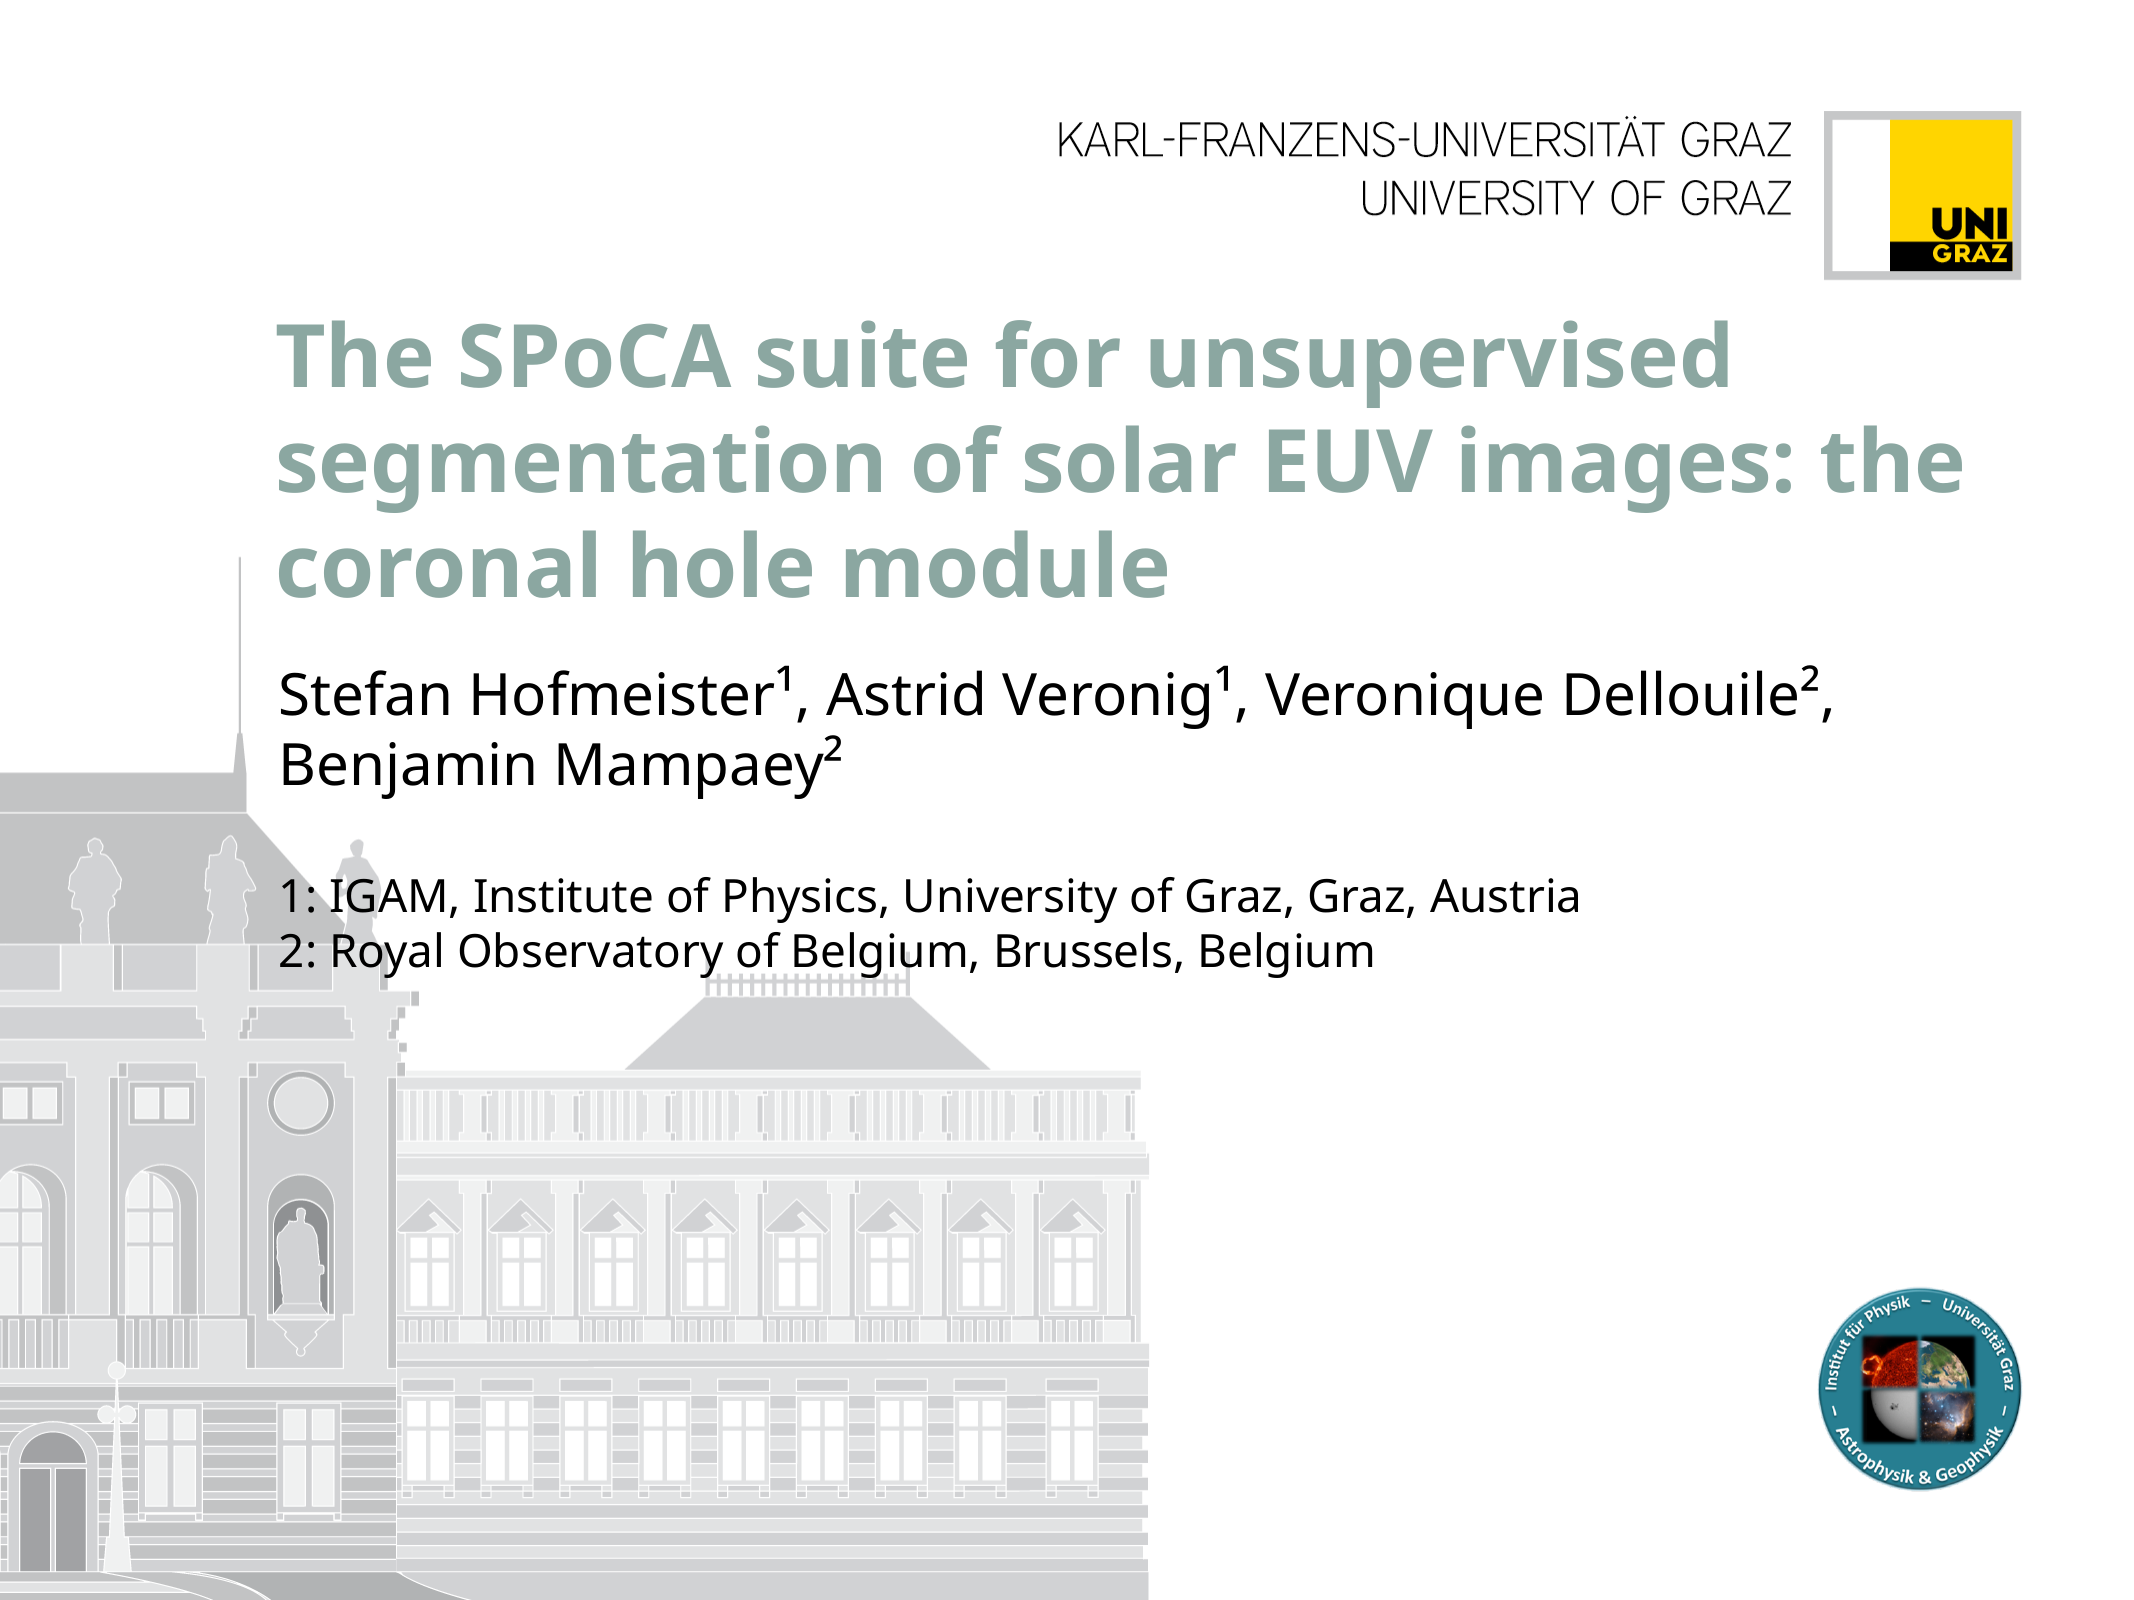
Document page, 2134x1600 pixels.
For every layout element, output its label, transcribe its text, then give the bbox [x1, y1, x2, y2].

text_box The SPoCA suite for unsupervised segmentation of solar EUV images: the coronal hole module [275, 375, 2010, 540]
text_box Stefan Hofmeister¹, Astrid Veronig¹, Veronique Dellouile², Benjamin Mampaey² 1: IGAM, Institute of Physics, University of Graz, Graz, Austria 2: Royal Observatory of Belgium, Brussels, Belgium [278, 629, 1860, 1005]
picture [0, 0, 2134, 1600]
